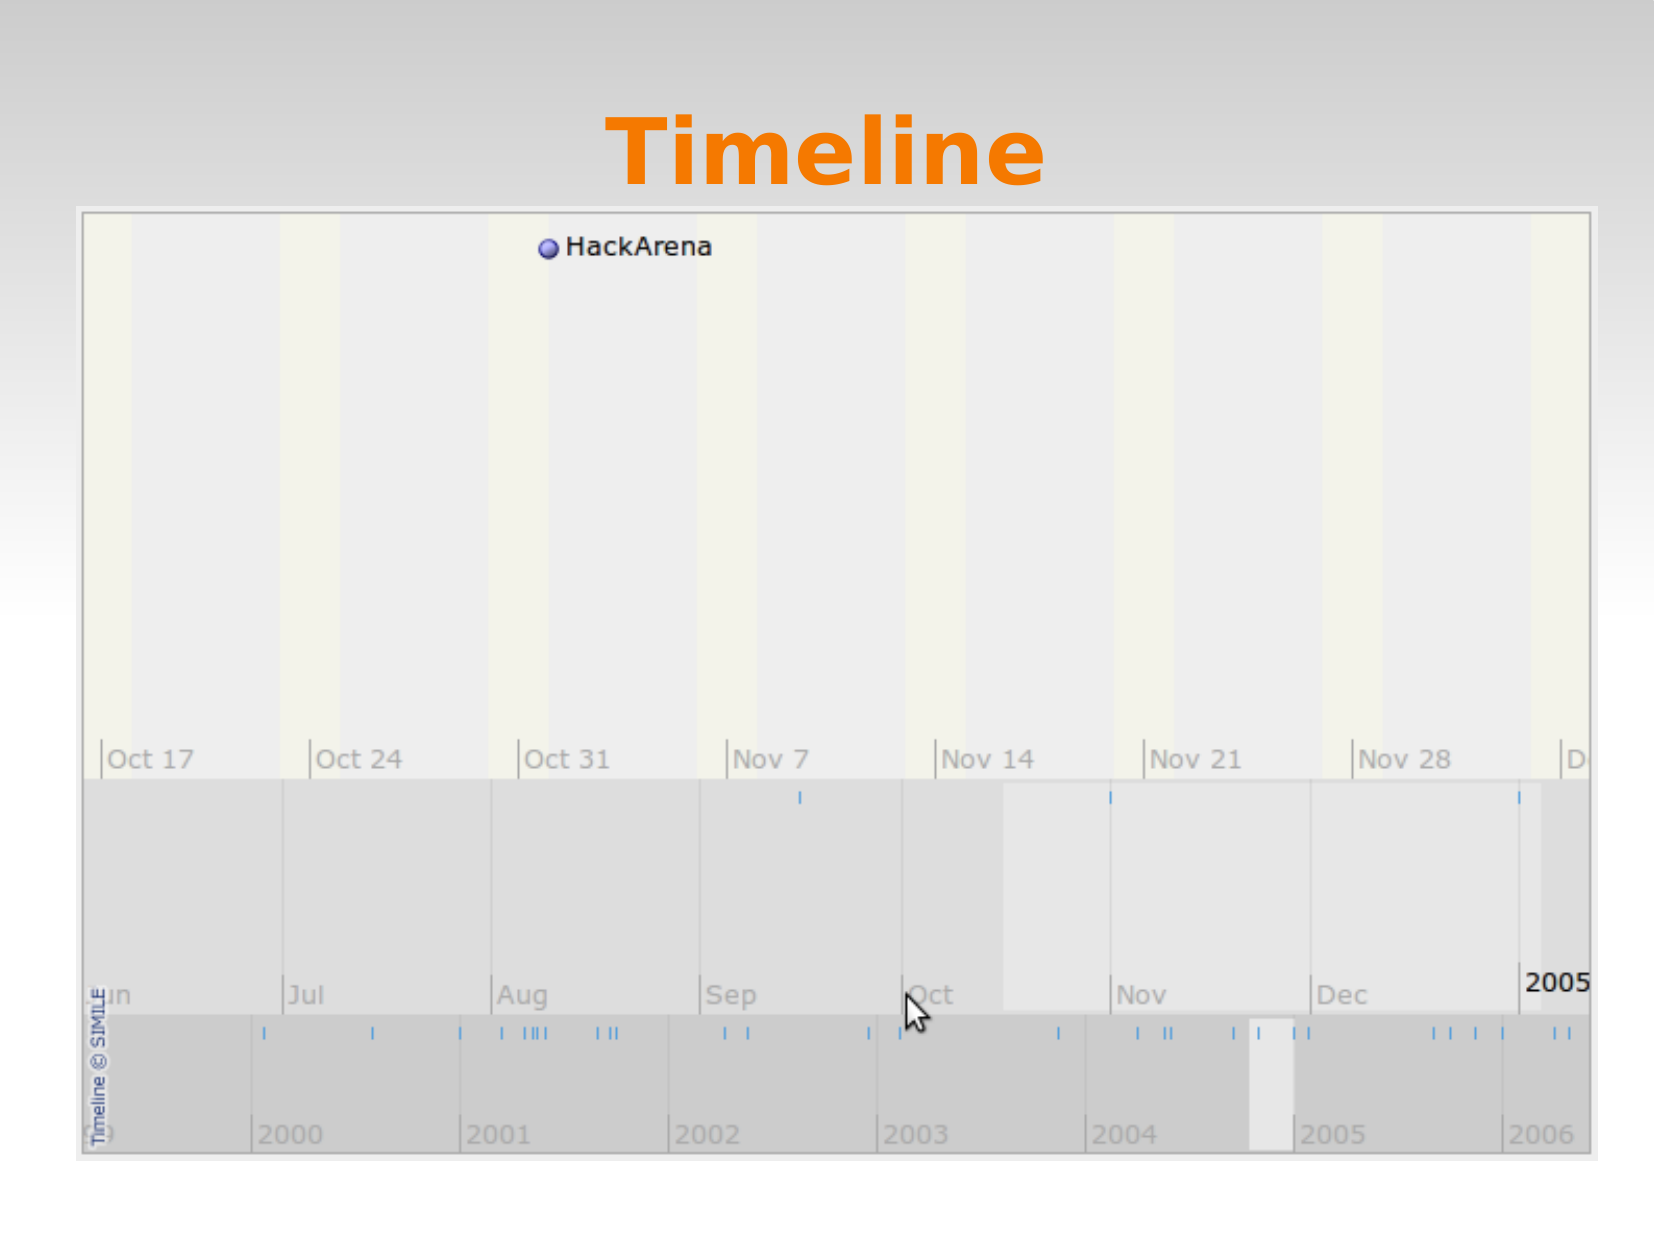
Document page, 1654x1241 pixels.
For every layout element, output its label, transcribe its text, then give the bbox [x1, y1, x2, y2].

title Timeline [82, 56, 1571, 206]
picture [76, 206, 1598, 1161]
